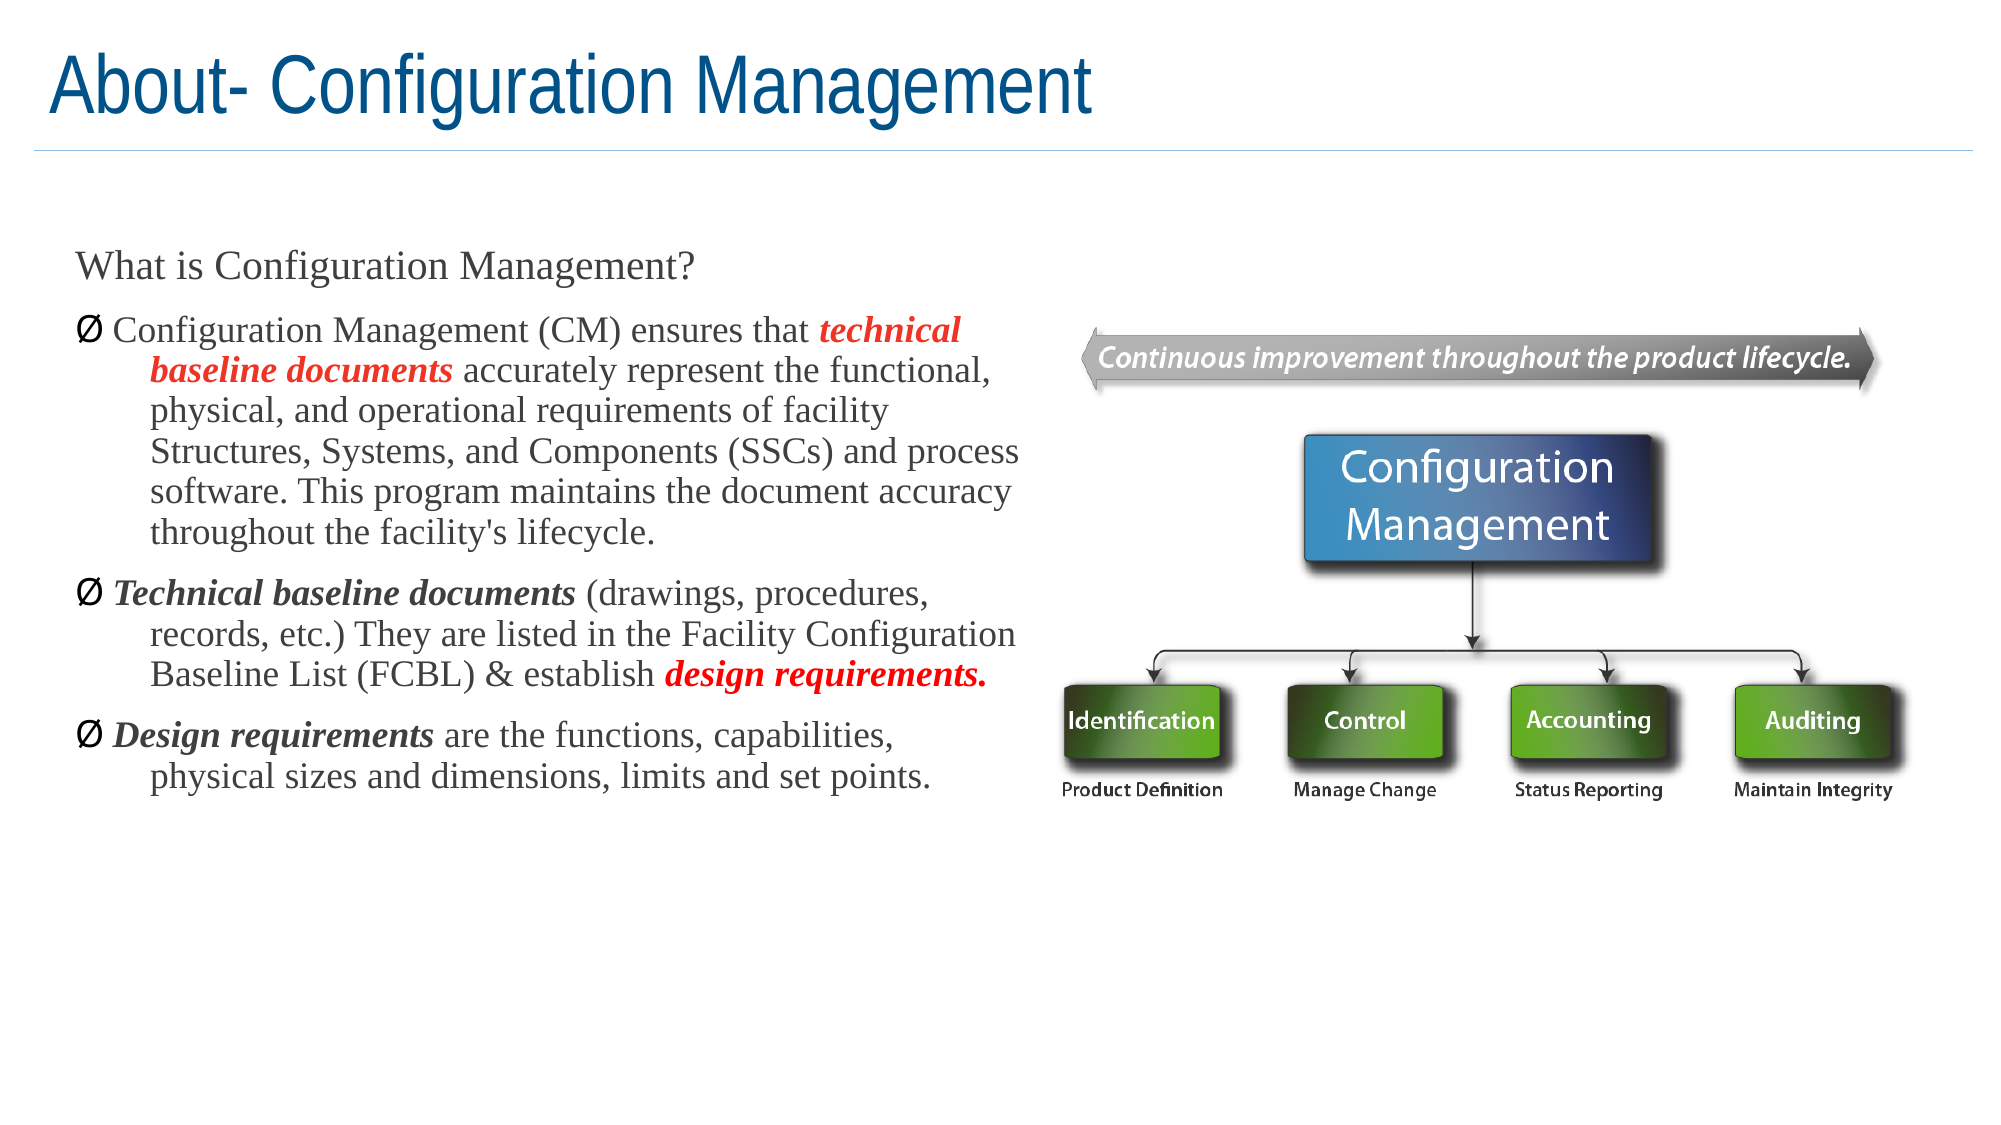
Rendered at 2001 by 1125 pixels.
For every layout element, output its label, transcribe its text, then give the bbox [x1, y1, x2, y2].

list What is Configuration Management? Configuration Management (CM) ensures that technical baseline documents accurately represent the functional, physical, and operational requirements of facility Structures, Systems, and Components (SSCs) and process software. This program maintains the document accuracy throughout the facility's lifecycle. Technical baseline documents (drawings, procedures, records, etc.) They are listed in the Facility Configuration Baseline List (FCBL) & establish design requirements. Design requirements are the functions, capabilities, physical sizes and dimensions, limits and set points. [60, 236, 1040, 1034]
picture [1053, 323, 1917, 802]
title About- Configuration Management [34, 22, 1973, 151]
